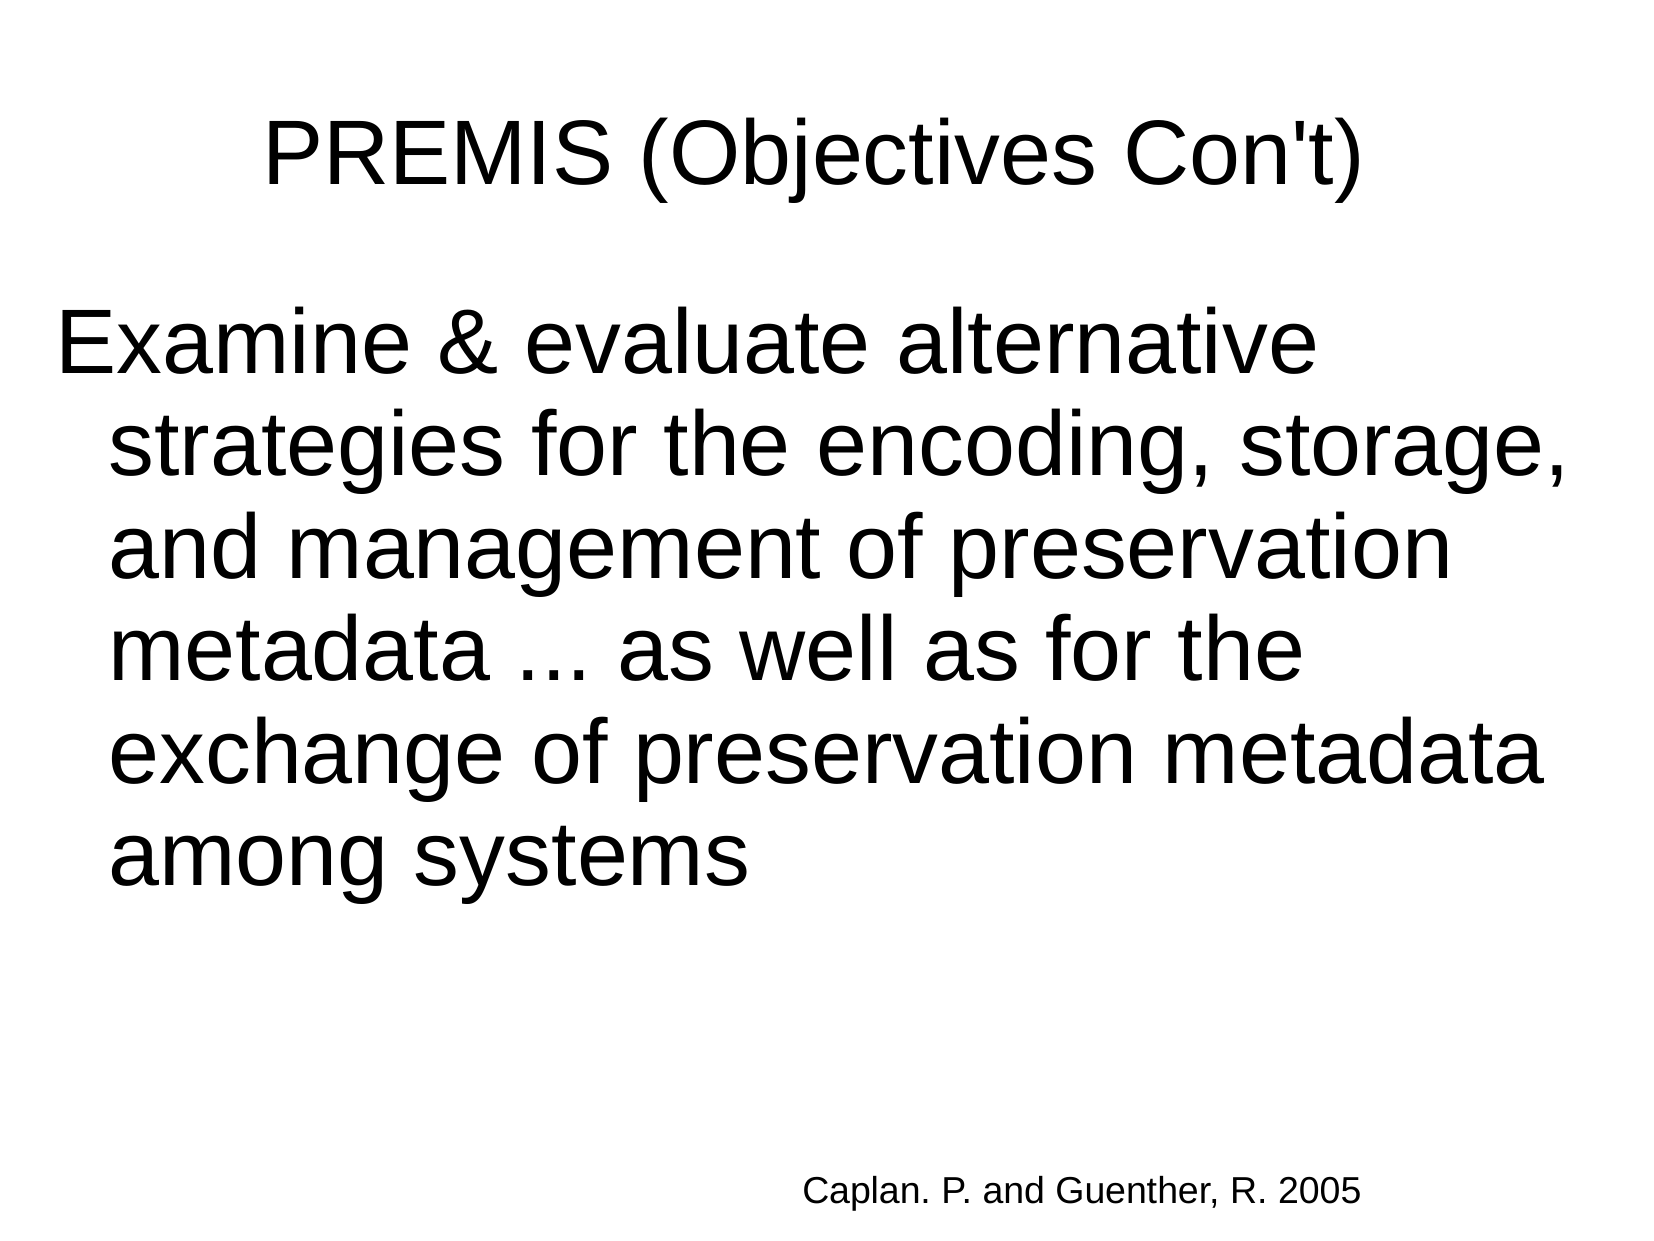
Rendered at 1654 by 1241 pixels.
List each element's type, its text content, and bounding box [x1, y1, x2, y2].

text_box Caplan. P. and Guenther, R. 2005 [787, 1162, 1377, 1224]
list Examine & evaluate alternative strategies for the encoding, storage, and management of preservation metadata ... as well as for the exchange of preservation metadata among systems [37, 290, 1654, 1238]
title PREMIS (Objectives Con't) [82, 56, 1571, 250]
